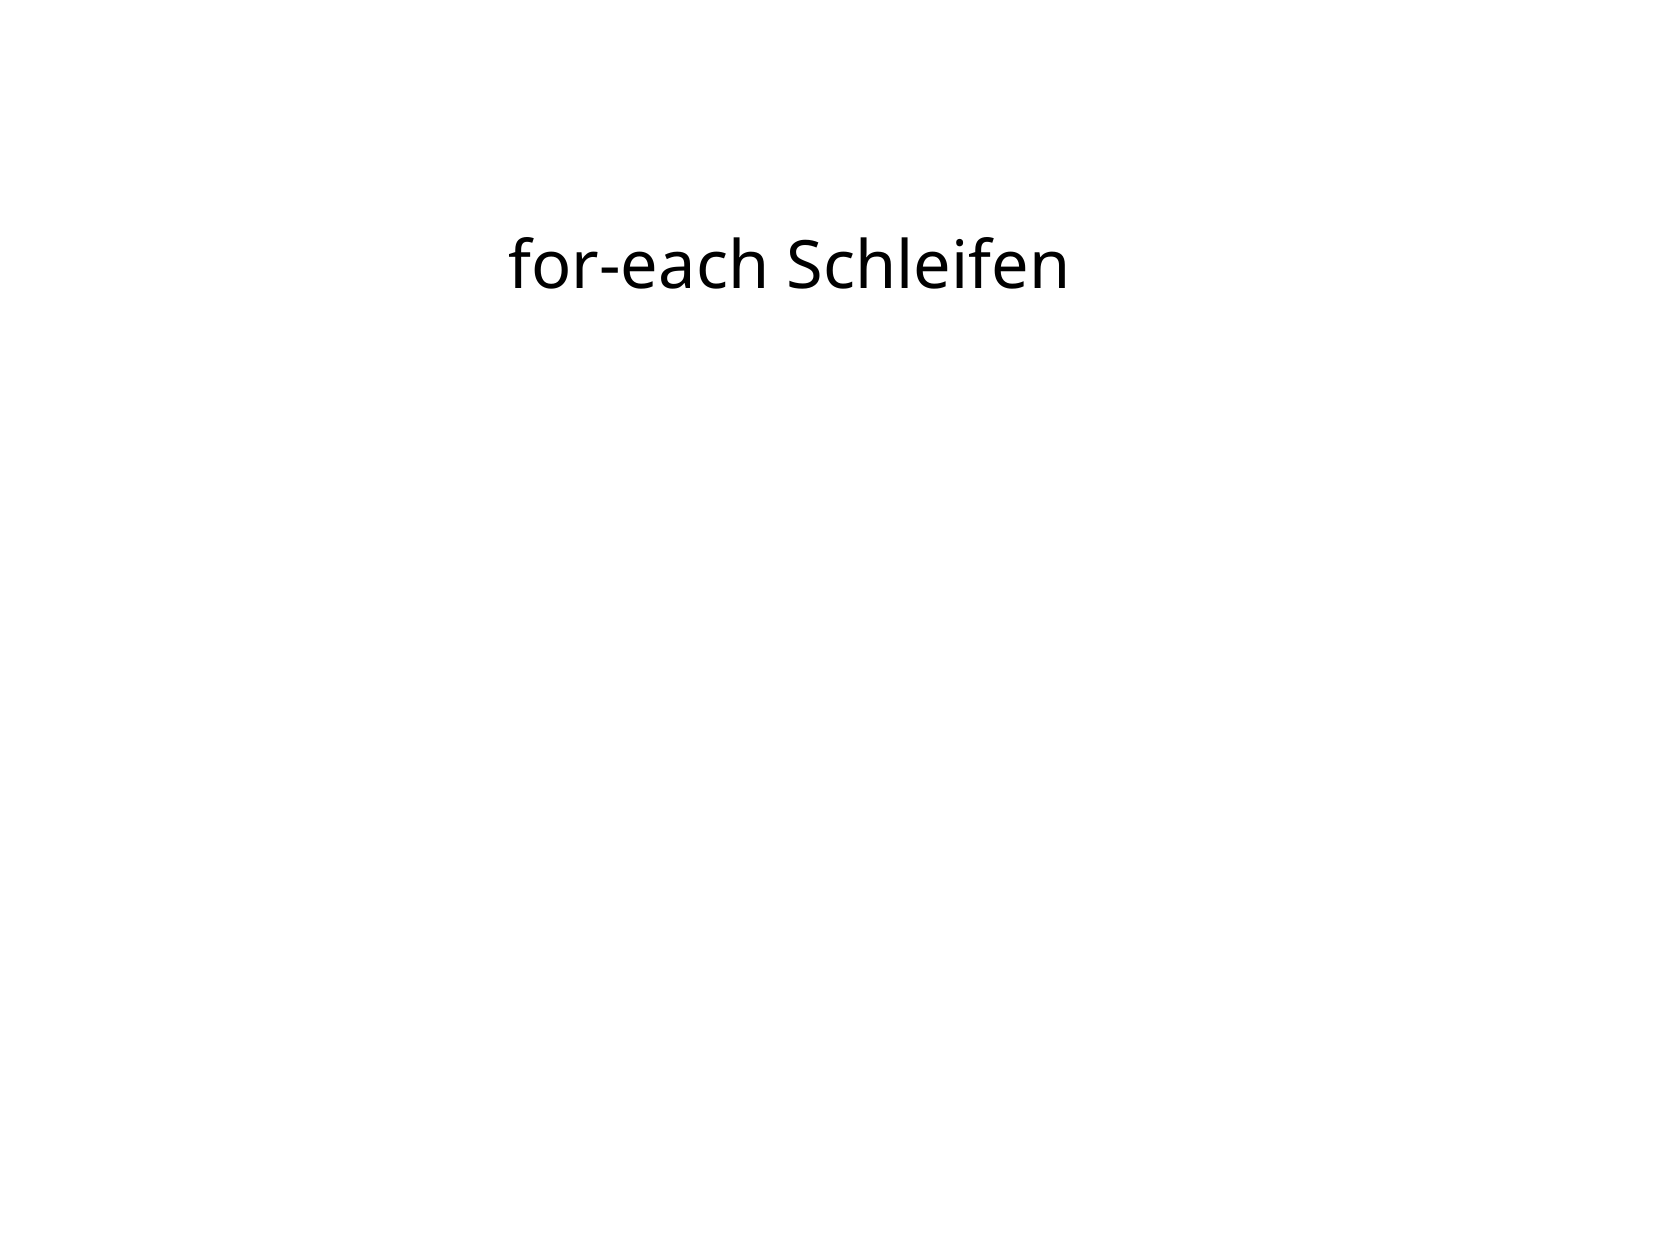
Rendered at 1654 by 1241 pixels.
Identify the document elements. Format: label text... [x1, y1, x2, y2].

subtitle for-each Schleifen [88, 214, 1508, 325]
